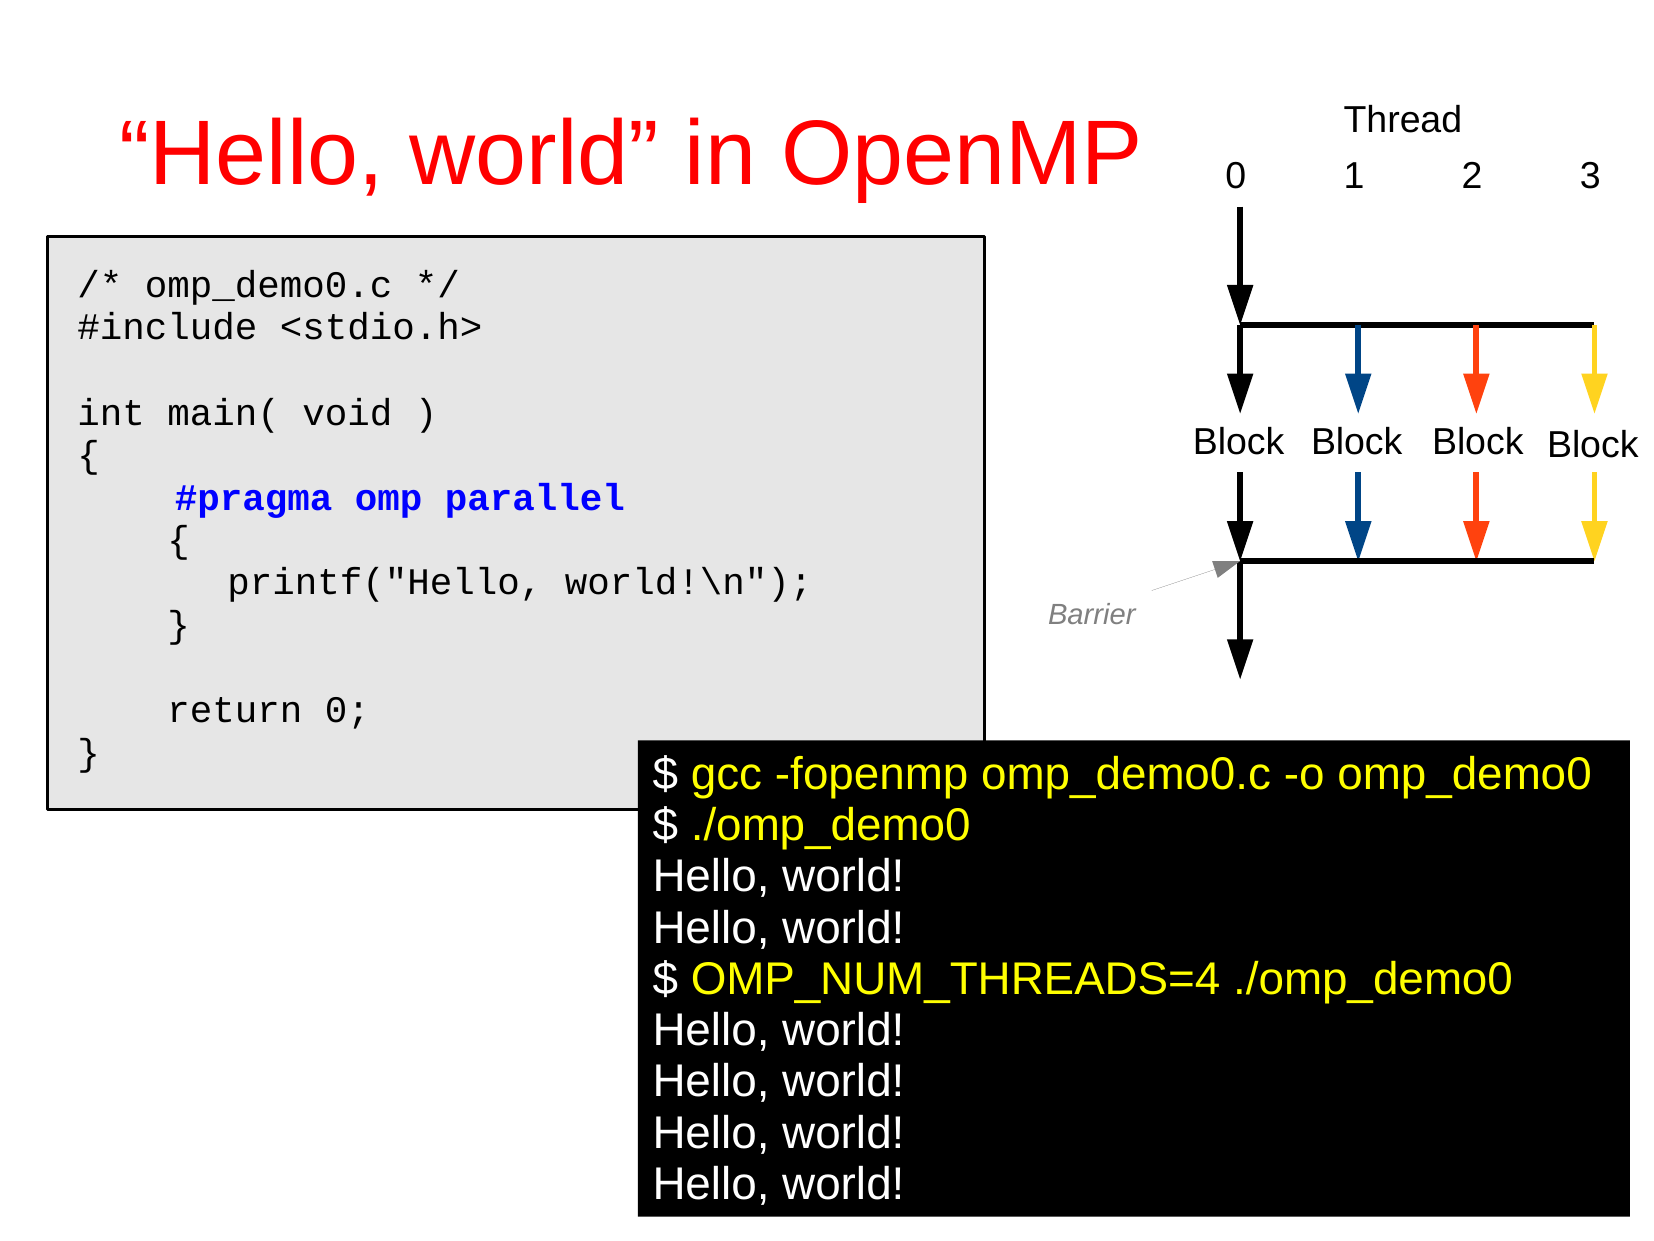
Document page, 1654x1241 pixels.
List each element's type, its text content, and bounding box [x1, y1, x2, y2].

text_box 1 [1328, 148, 1380, 205]
text_box Block [1178, 413, 1296, 471]
text_box Block [1417, 413, 1539, 471]
text_box Block [1296, 413, 1417, 471]
text_box Barrier [1033, 590, 1151, 639]
text_box $ gcc -fopenmp omp_demo0.c -o omp_demo0 $ ./omp_demo0 Hello, world! Hello, world! $ OMP_NUM_THREADS=4 ./omp_demo0 Hello, world! Hello, world! Hello, world! Hello, world! [637, 740, 1630, 1217]
text_box 2 [1446, 147, 1498, 205]
text_box Thread [1328, 90, 1477, 148]
text_box 3 [1564, 147, 1616, 205]
title “Hello, world” in OpenMP [82, 49, 1182, 257]
text_box 0 [1210, 147, 1262, 205]
text_box /* omp_demo0.c */ #include <stdio.h> int main( void ) { #pragma omp parallel { printf("Hello, world!\n"); } return 0; } [47, 236, 985, 810]
text_box Block [1532, 415, 1654, 473]
